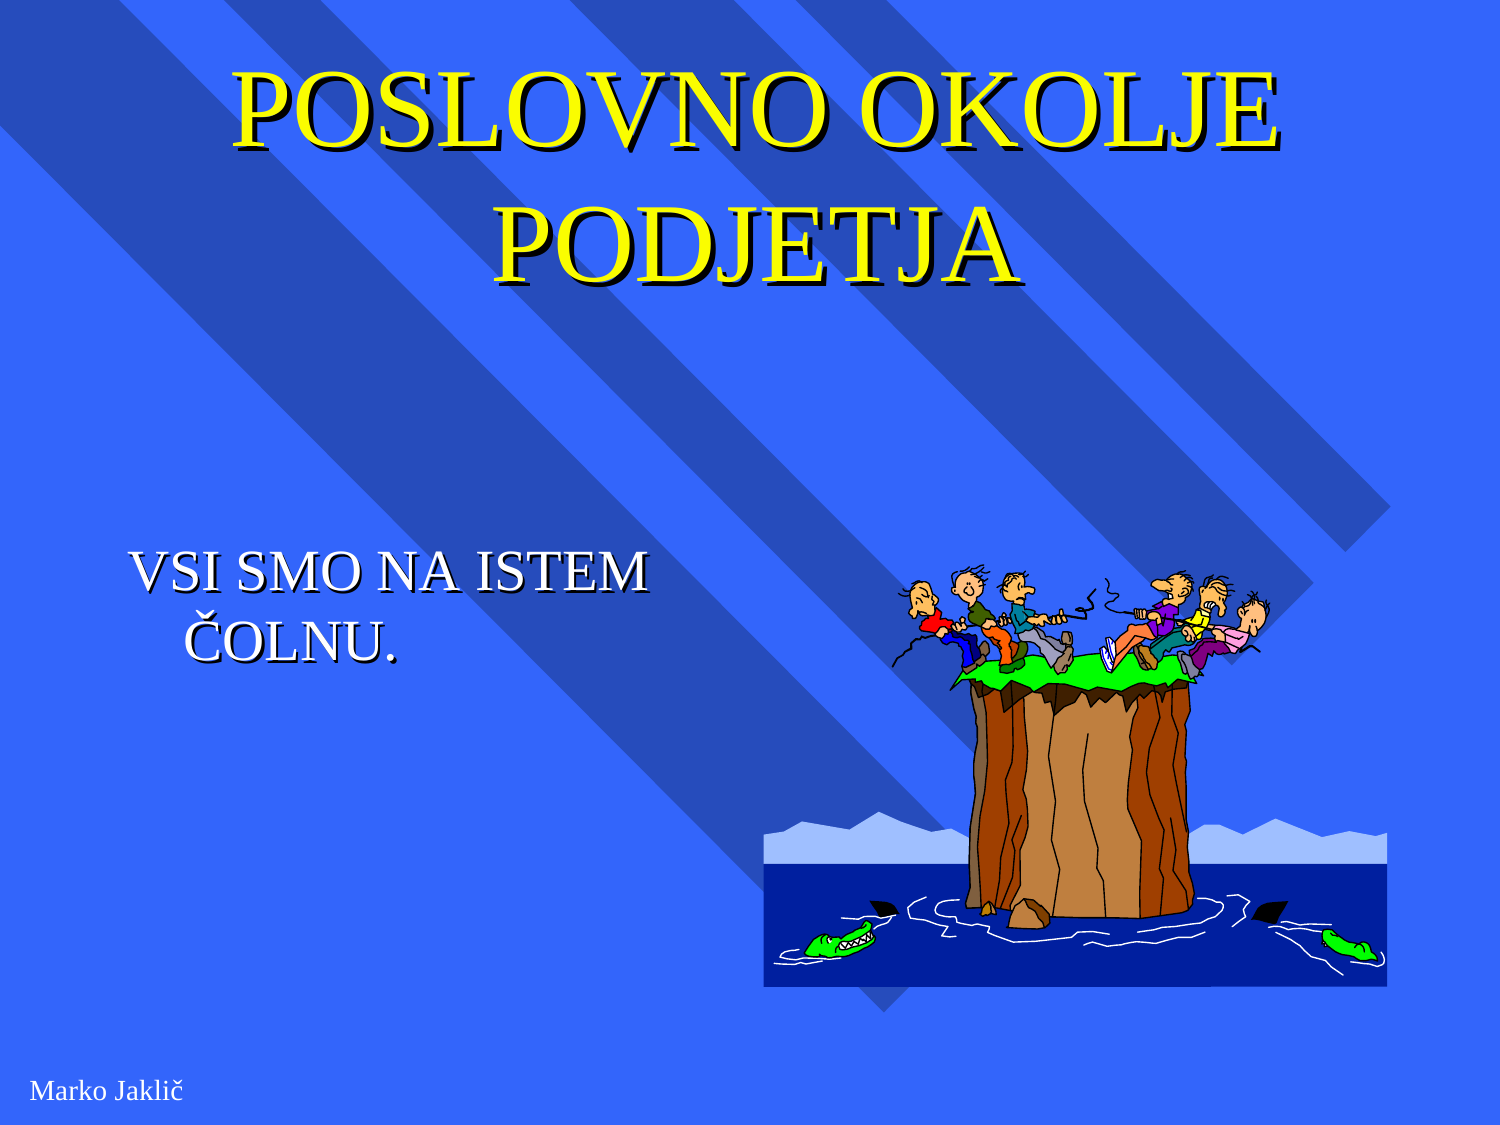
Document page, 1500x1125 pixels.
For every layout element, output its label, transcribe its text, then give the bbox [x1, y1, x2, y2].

list VSI SMO NA ISTEM ČOLNU. [112, 525, 738, 976]
text_box [762, 562, 1388, 988]
title POSLOVNO OKOLJE PODJETJA [125, 26, 1388, 312]
